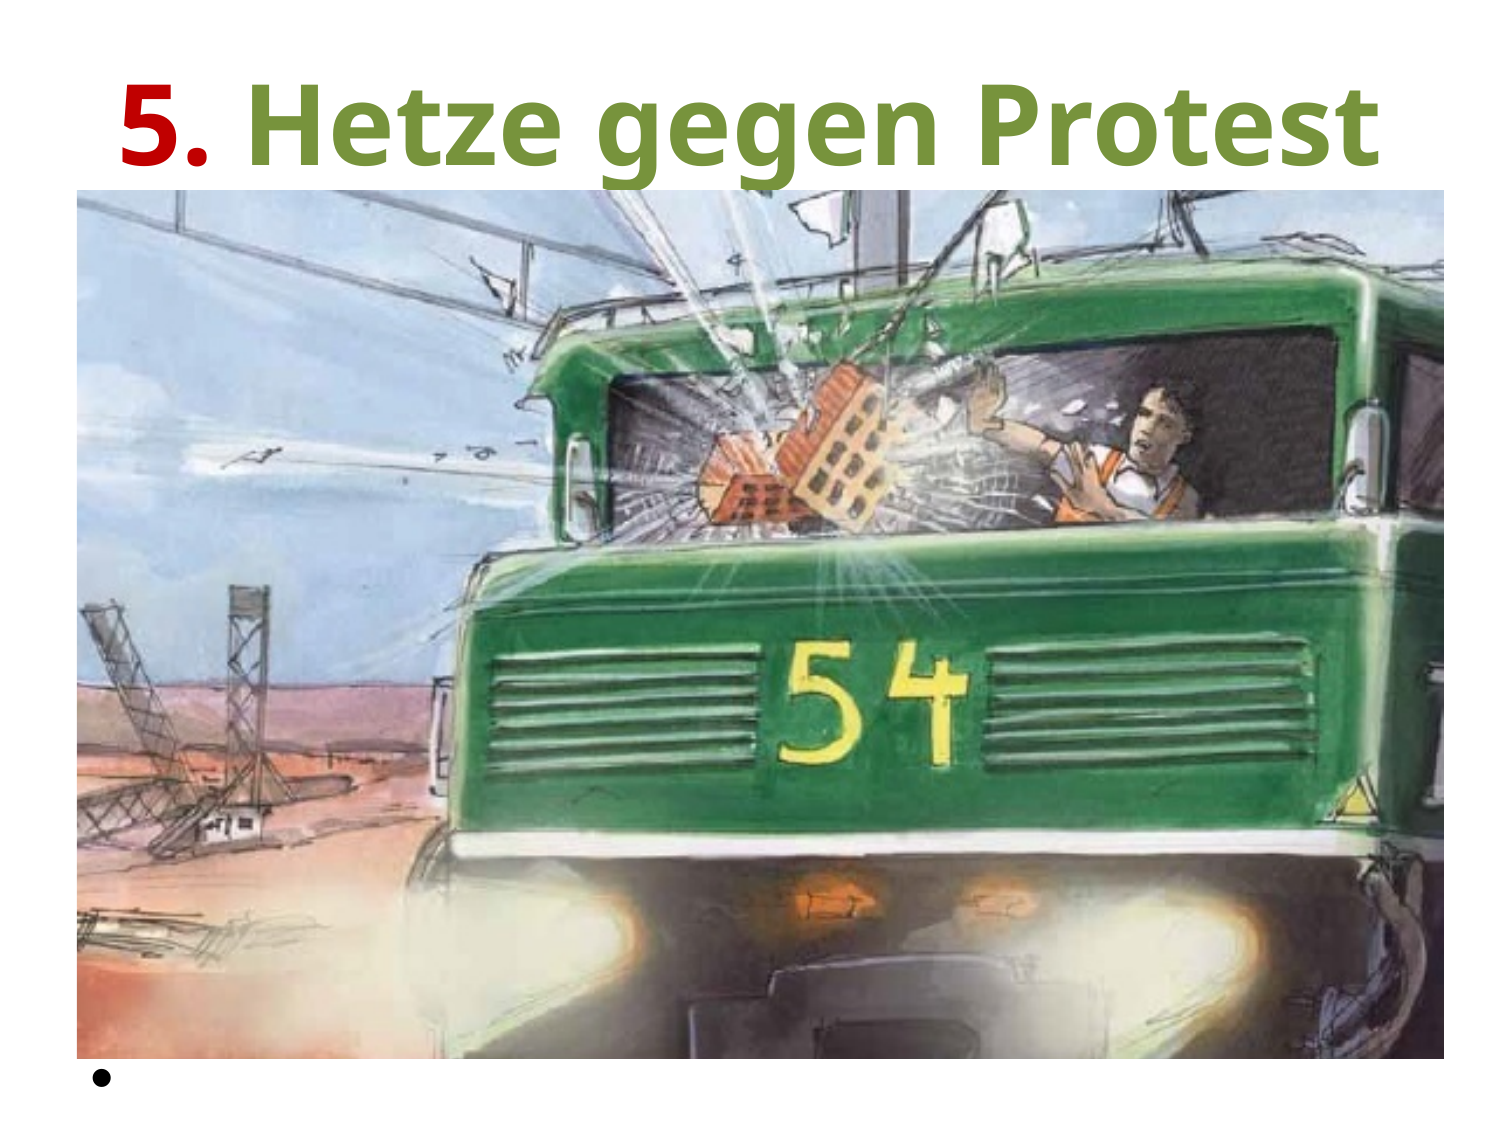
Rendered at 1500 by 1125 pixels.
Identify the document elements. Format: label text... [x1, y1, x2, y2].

title 5. Hetze gegen Protest [0, 45, 1500, 197]
picture [76, 190, 1444, 1059]
text_box Drei Tage im Juni 2013 Bericht über vermeintliche Attacke gegen Polizei auf Protestwiese (BILD am 11.6.2013) Der arme Steuerzahler muss für Räumung blechen (BILD am 12.6.2013) Horrorstory: Es seien Braunkohlezüge mit herunterhängenden Steinen angegriffen worden, die Lokführer gefährdeten (BILD am 14.6.2013) [75, 243, 1459, 1083]
